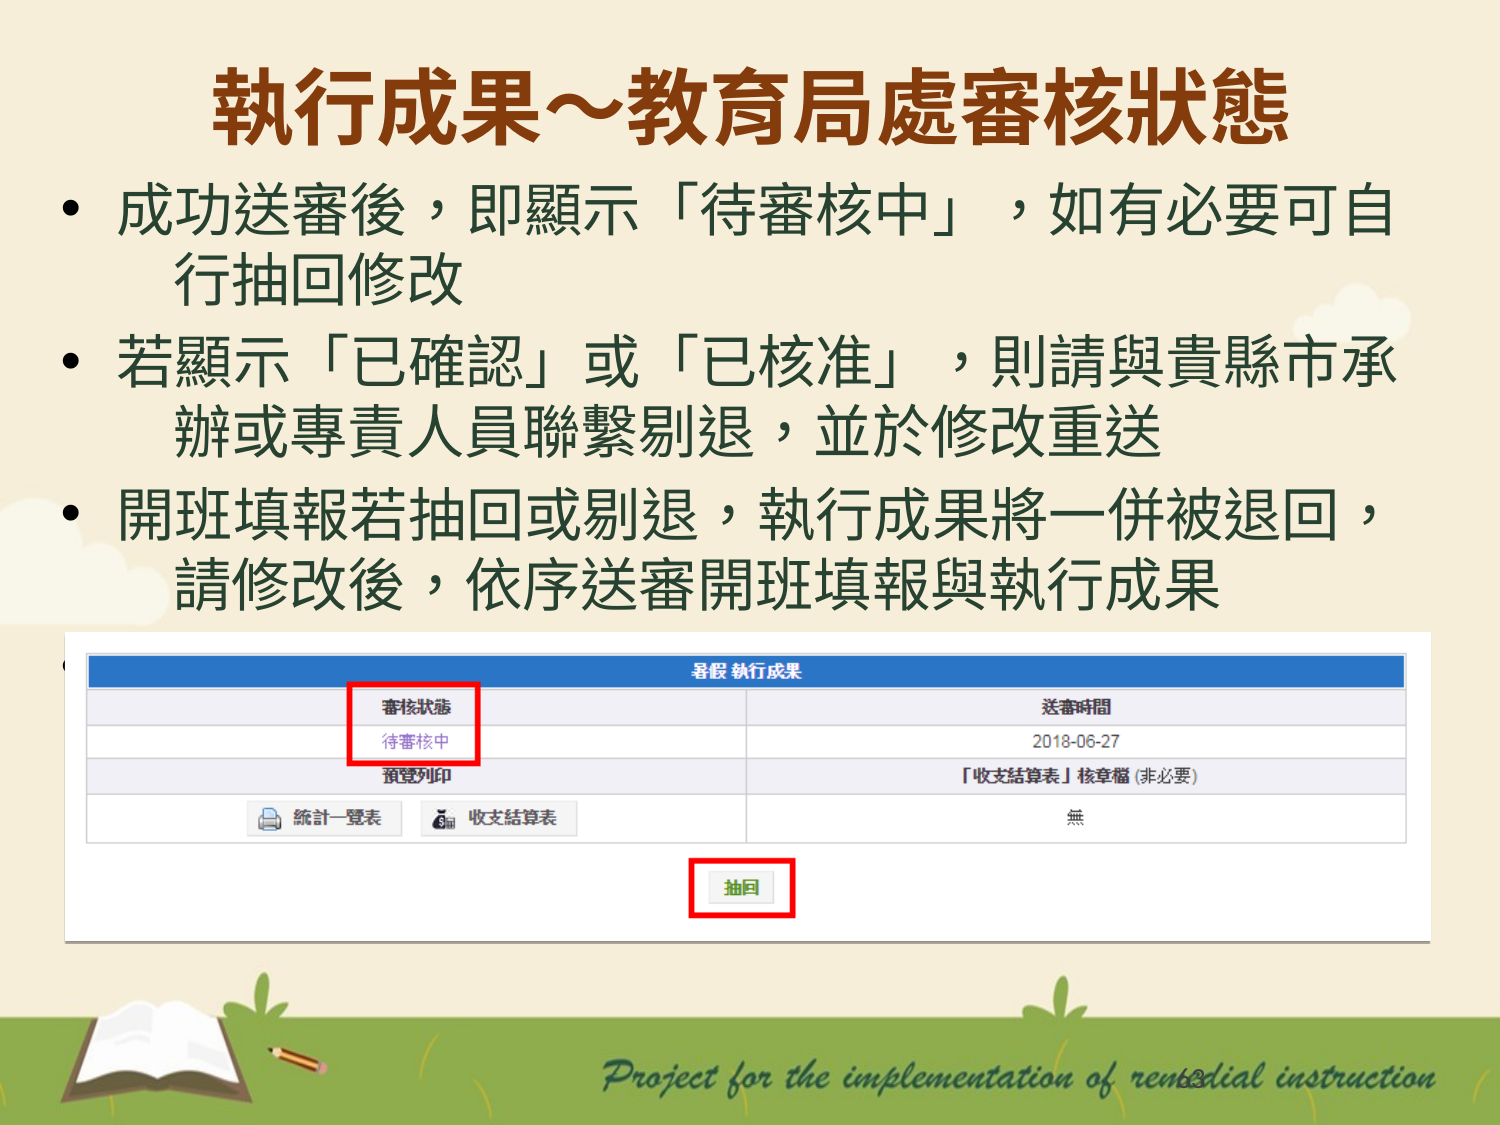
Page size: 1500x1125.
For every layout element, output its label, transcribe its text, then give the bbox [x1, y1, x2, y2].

title 執行成果～教育局處審核狀態 [13, 45, 1491, 178]
picture [79, 646, 1417, 927]
text_box [1161, 1046, 1499, 1107]
text_box 成功送審後，即顯示「待審核中」，如有必要可自行抽回修改 若顯示「已確認」或「已核准」，則請與貴縣市承辦或專責人員聯繫剔退，並於修改重送 開班填報若抽回或剔退，執行成果將一併被退回，請修改後，依序送審開班填報與執行成果 [46, 165, 1454, 708]
